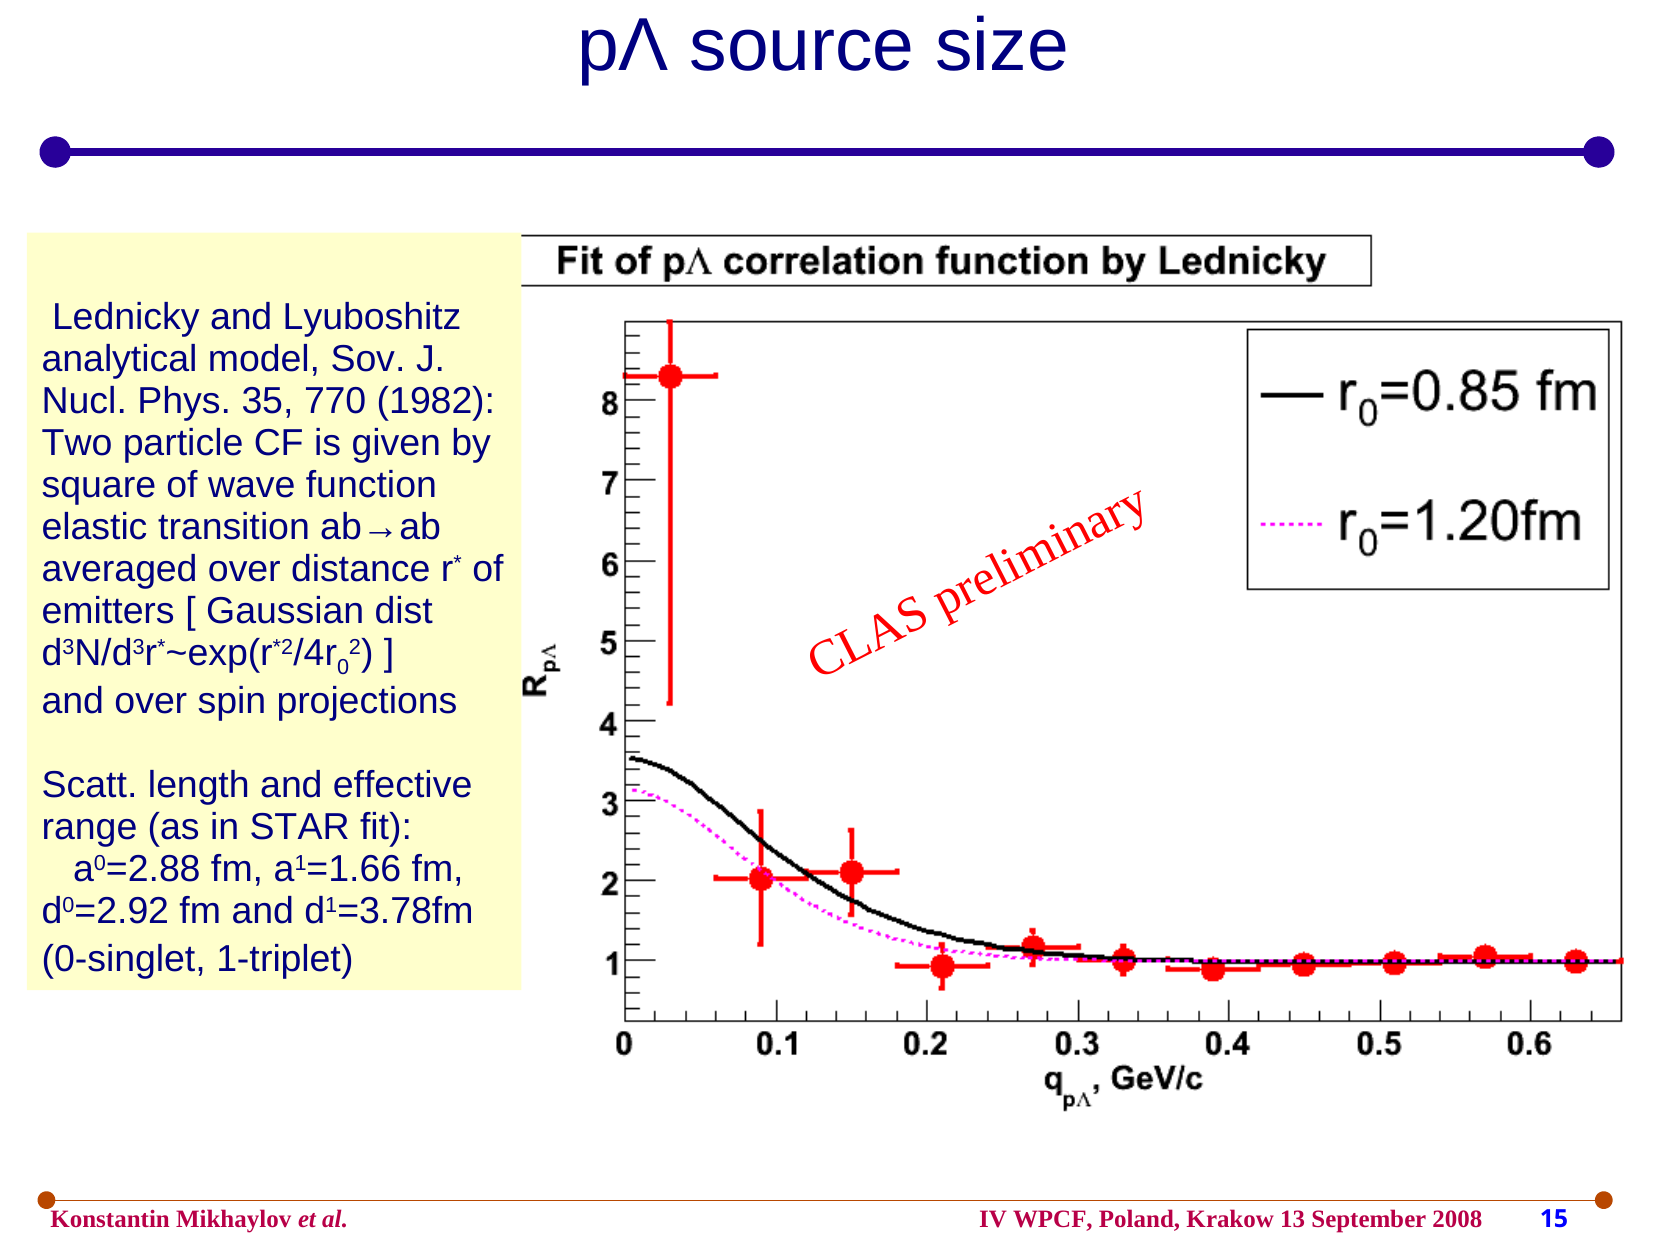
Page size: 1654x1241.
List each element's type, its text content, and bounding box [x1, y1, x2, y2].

text_box Konstantin Mikhaylov et al. IV WPCF, Poland, Krakow 13 September 2008 <number> [35, 1195, 1597, 1241]
text_box CLAS preliminary [781, 457, 1174, 705]
text_box Lednicky and Lyuboshitz analytical model, Sov. J. Nucl. Phys. 35, 770 (1982): Two particle CF is given by square of wave function elastic transition ab→ab averaged over distance r* of emitters [ Gaussian dist d3N/d3r*~exp(r*2/4r02) ] and over spin projections Scatt. length and effective range (as in STAR fit): a0=2.88 fm, a1=1.66 fm, d0=2.92 fm and d1=3.78fm (0-singlet, 1-triplet)‏ [26, 232, 522, 991]
picture [501, 232, 1654, 1127]
text_box pΛ source size [79, 0, 1568, 116]
